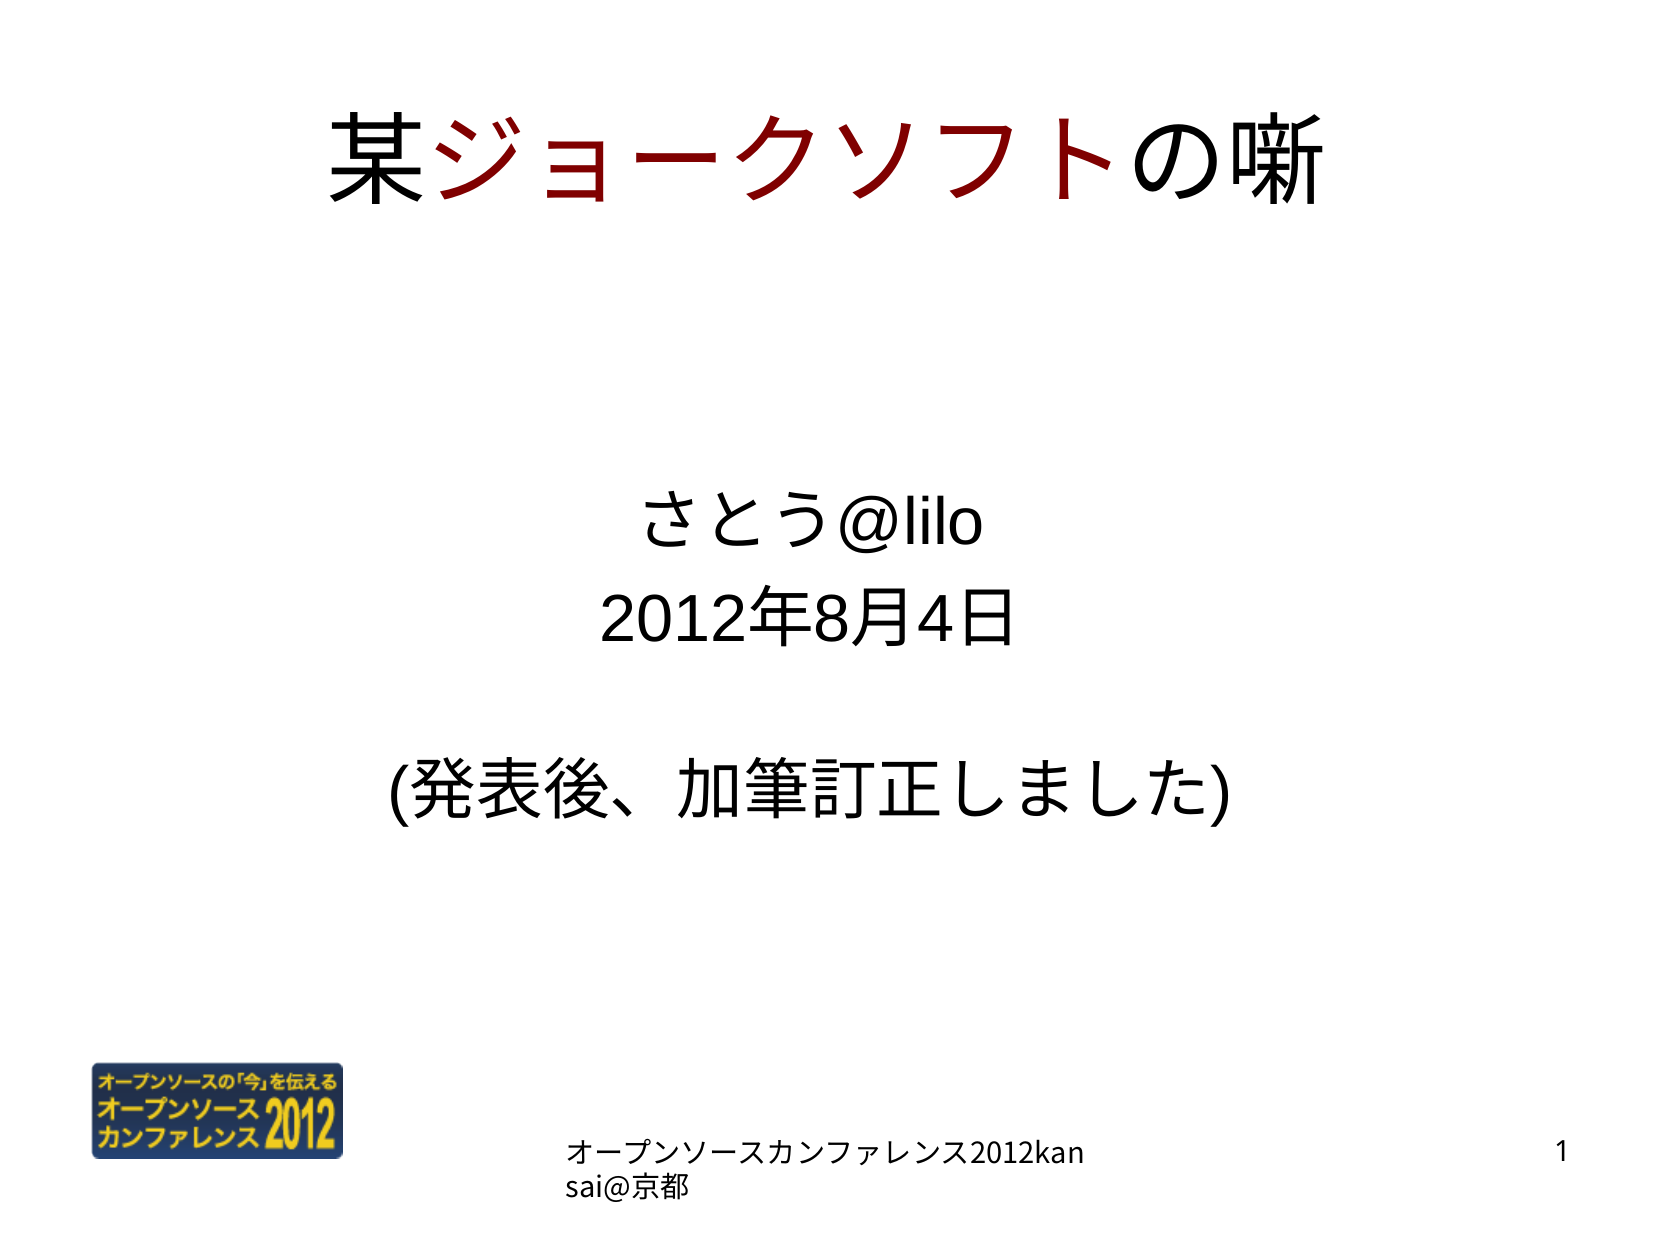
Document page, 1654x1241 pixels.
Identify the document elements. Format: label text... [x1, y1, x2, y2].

picture [91, 1062, 343, 1159]
title 某ジョークソフトの噺 [82, 49, 1571, 257]
subtitle さとう@lilo 2012年8月4日 (発表後、加筆訂正しました) [82, 290, 1538, 1010]
